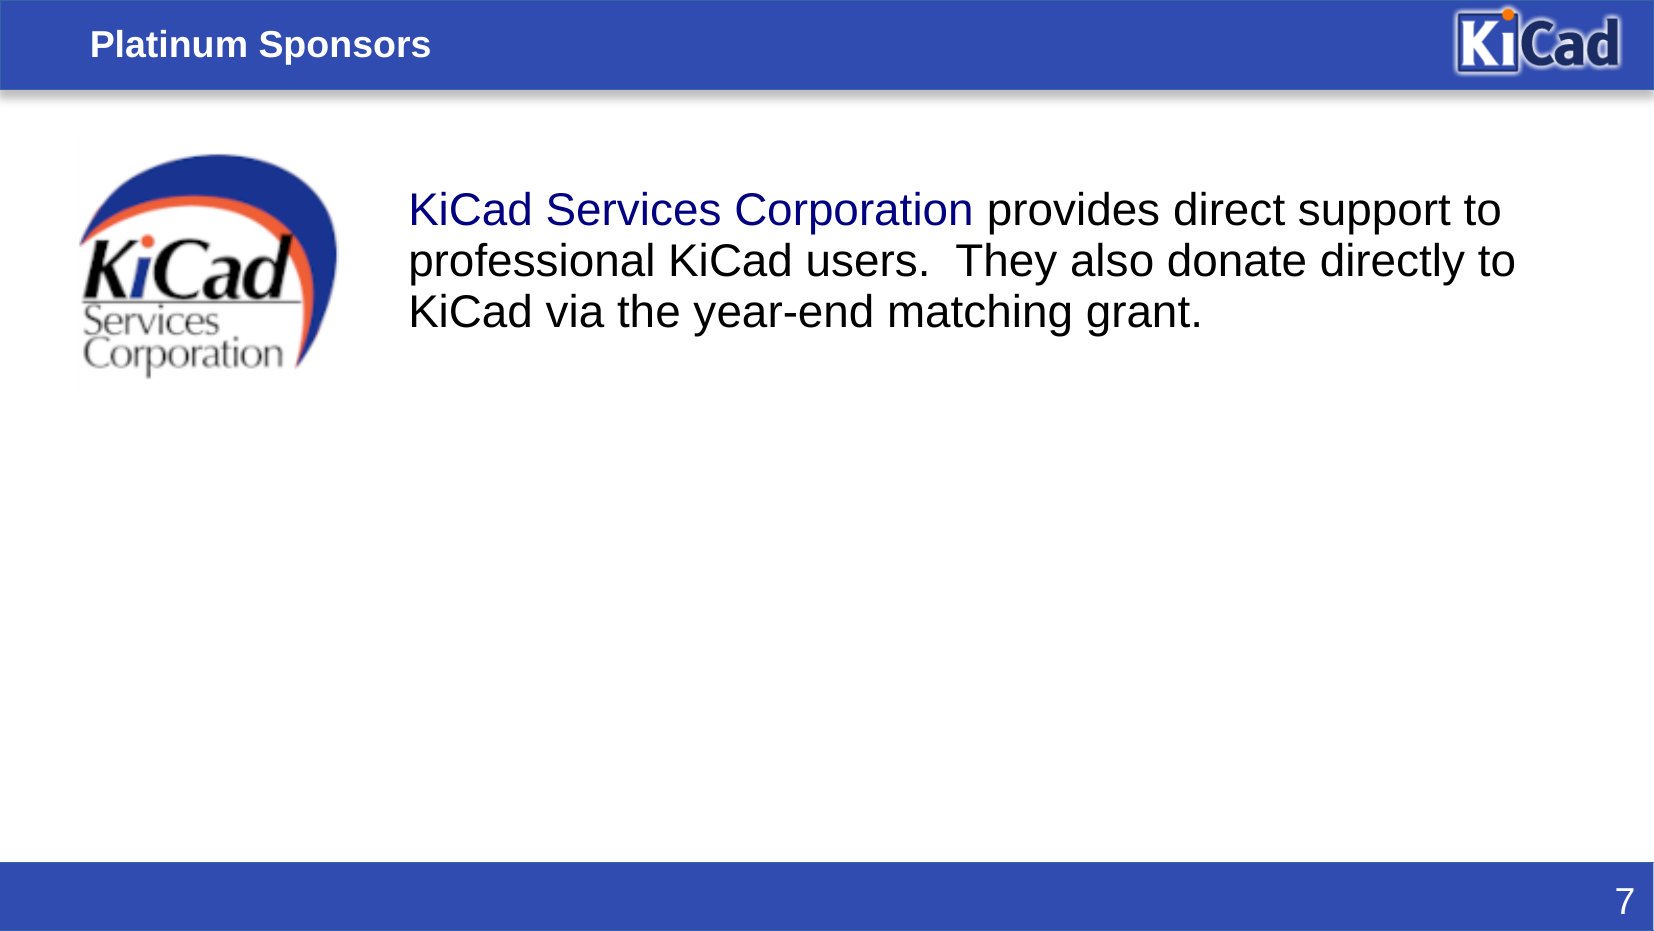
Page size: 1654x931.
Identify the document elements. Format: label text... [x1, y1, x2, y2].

text_box Platinum Sponsors [0, 0, 1412, 90]
text_box [0, 862, 1654, 931]
text_box <number> [1387, 873, 1651, 931]
list KiCad Services Corporation provides direct support to professional KiCad users. They also donate directly to KiCad via the year-end matching grant. [337, 103, 1613, 826]
picture [1412, 0, 1654, 92]
picture [78, 134, 337, 396]
text_box [1162, 90, 1651, 226]
